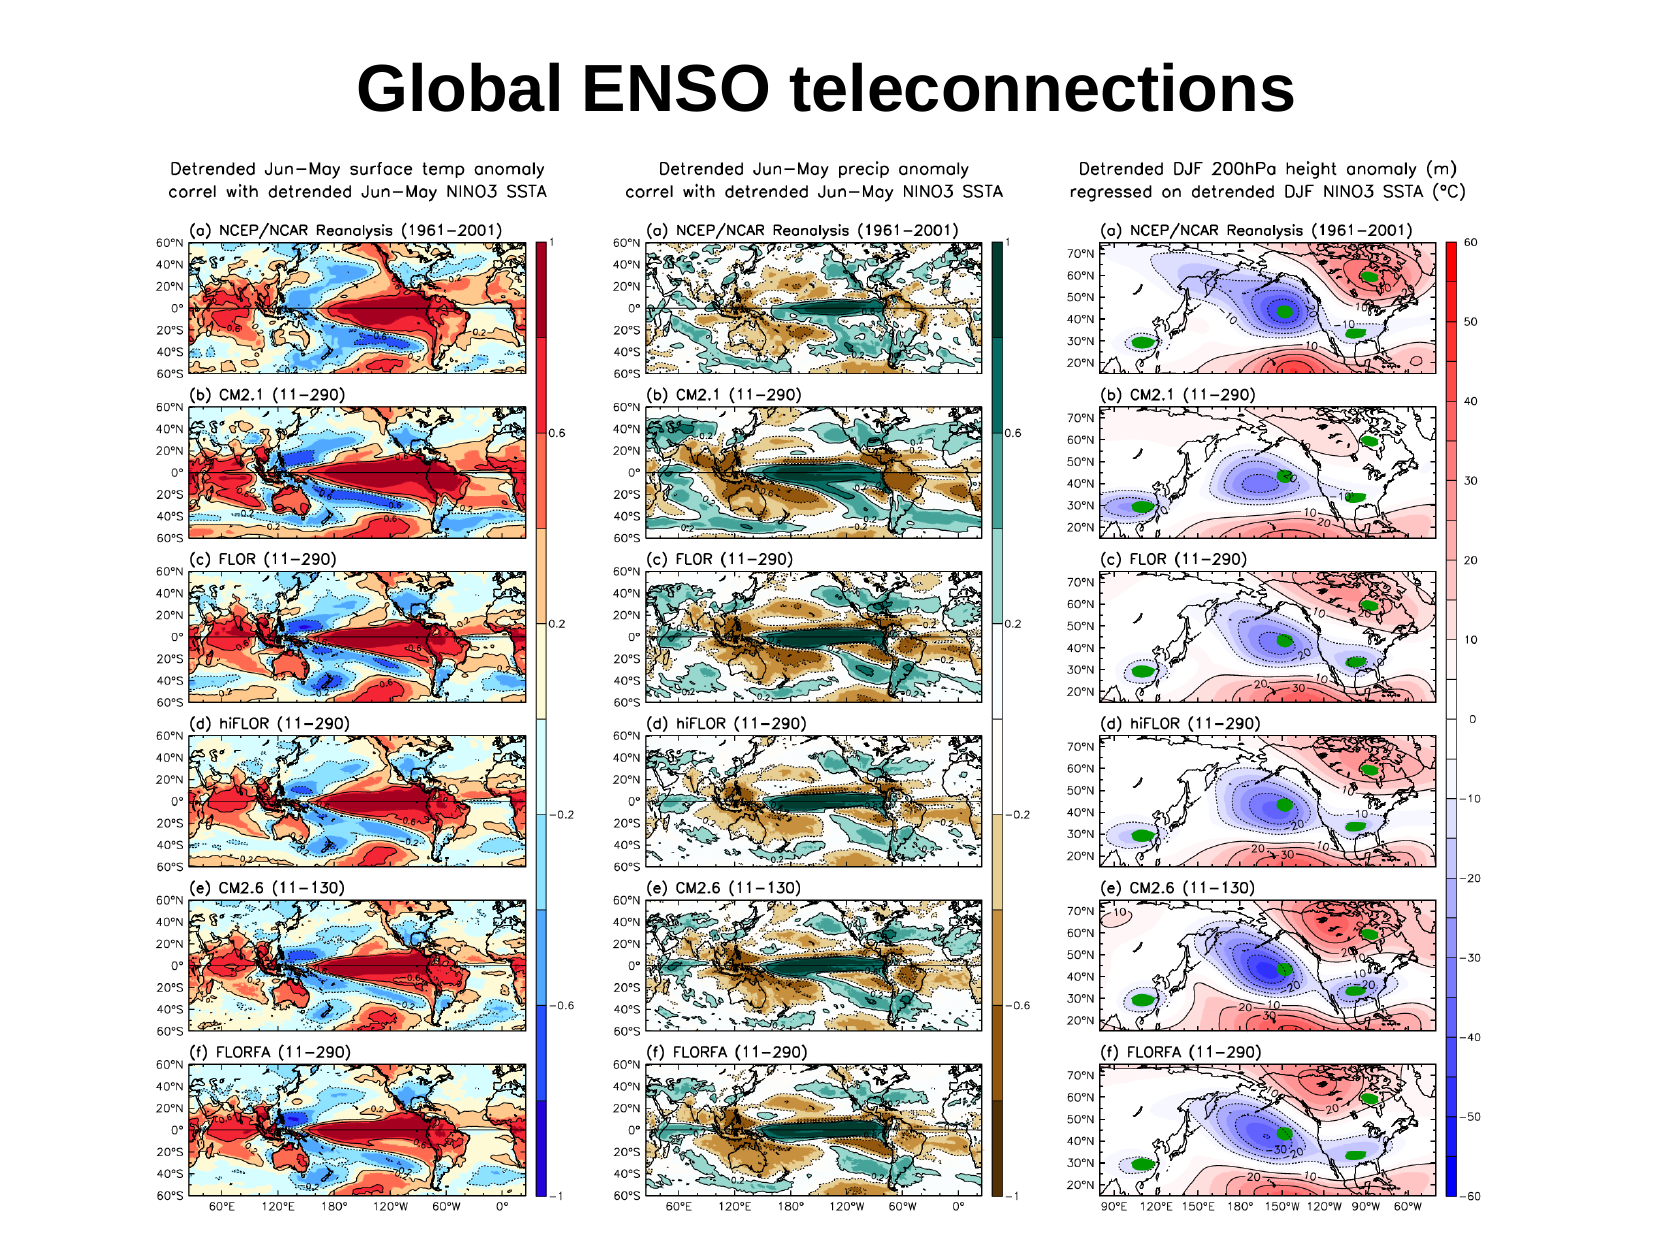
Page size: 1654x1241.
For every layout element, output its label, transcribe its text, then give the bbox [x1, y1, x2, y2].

picture [149, 156, 578, 1228]
text_box Global ENSO teleconnections [39, 32, 1615, 125]
picture [606, 156, 1034, 1228]
picture [1060, 156, 1488, 1228]
